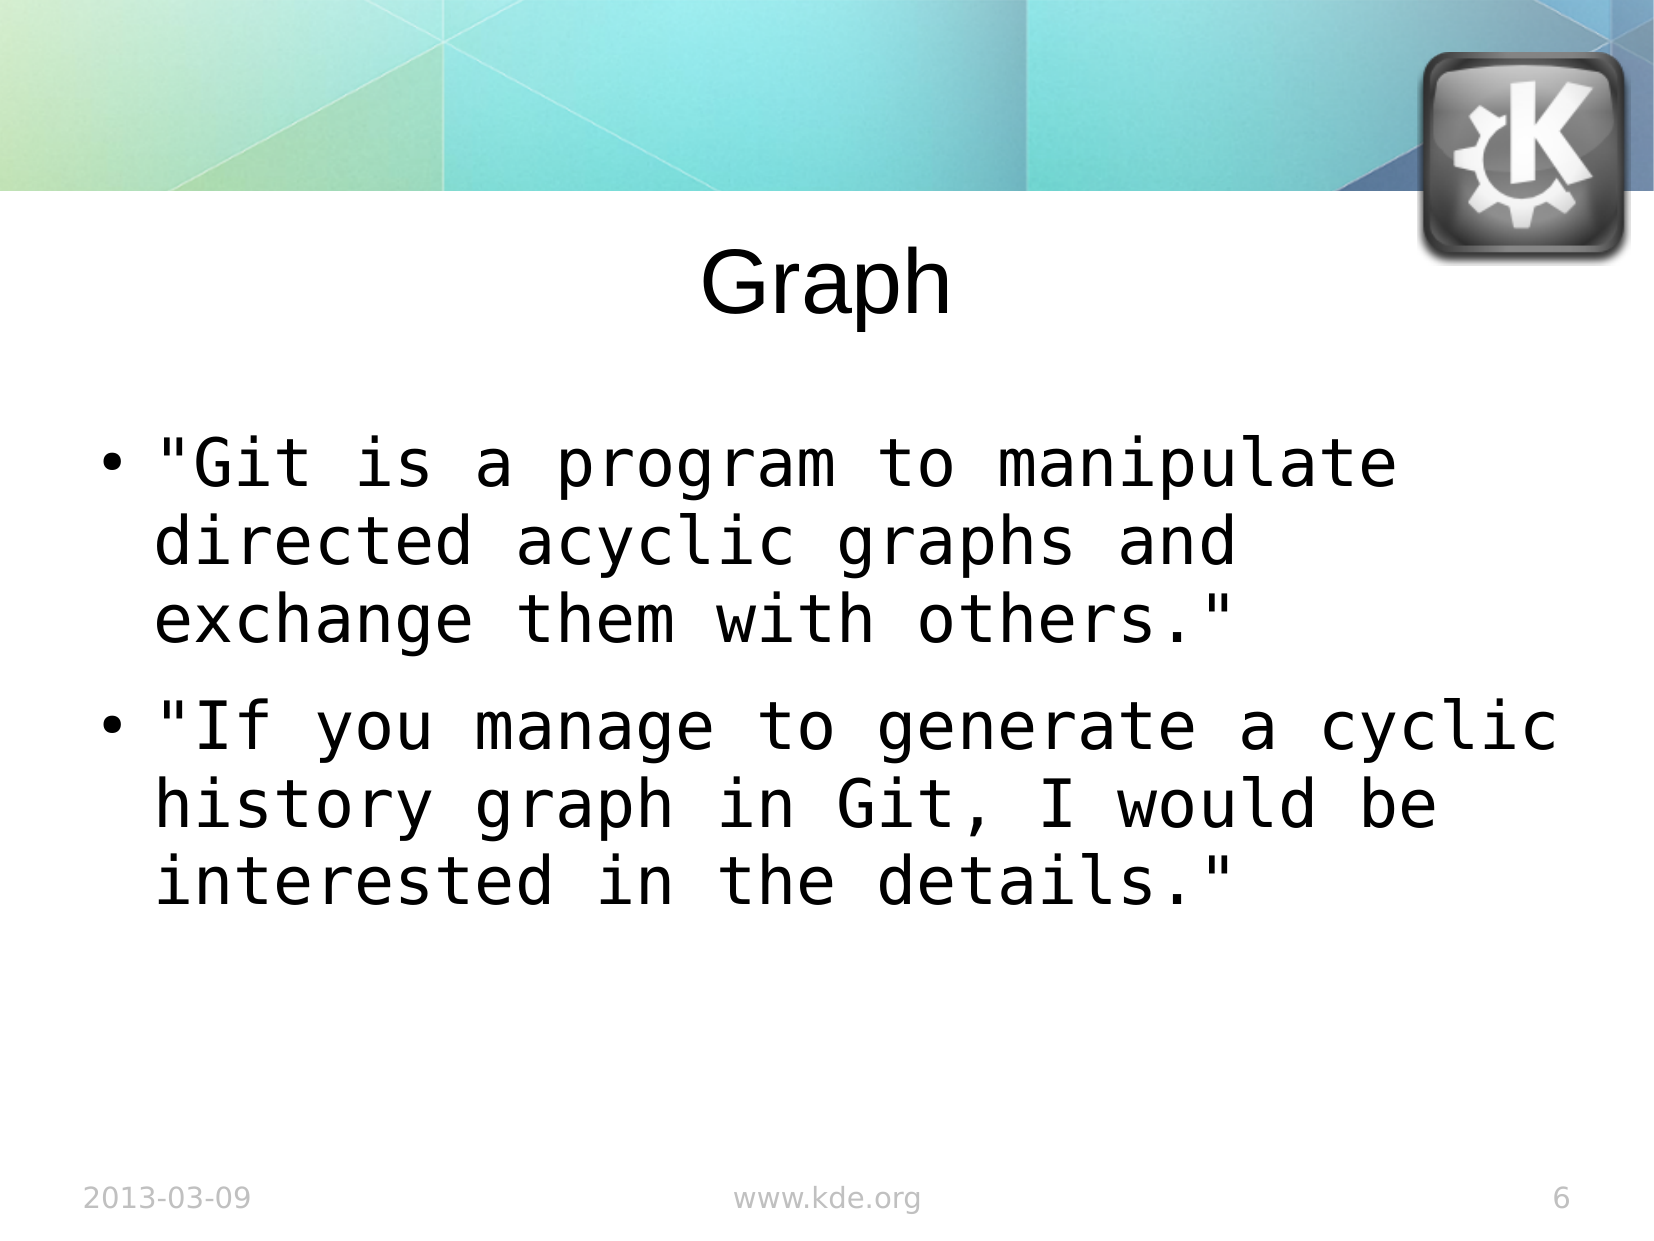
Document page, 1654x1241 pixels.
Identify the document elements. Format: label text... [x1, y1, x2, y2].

title Graph [82, 178, 1571, 386]
picture [0, 0, 1654, 191]
text_box [82, 424, 1571, 1144]
